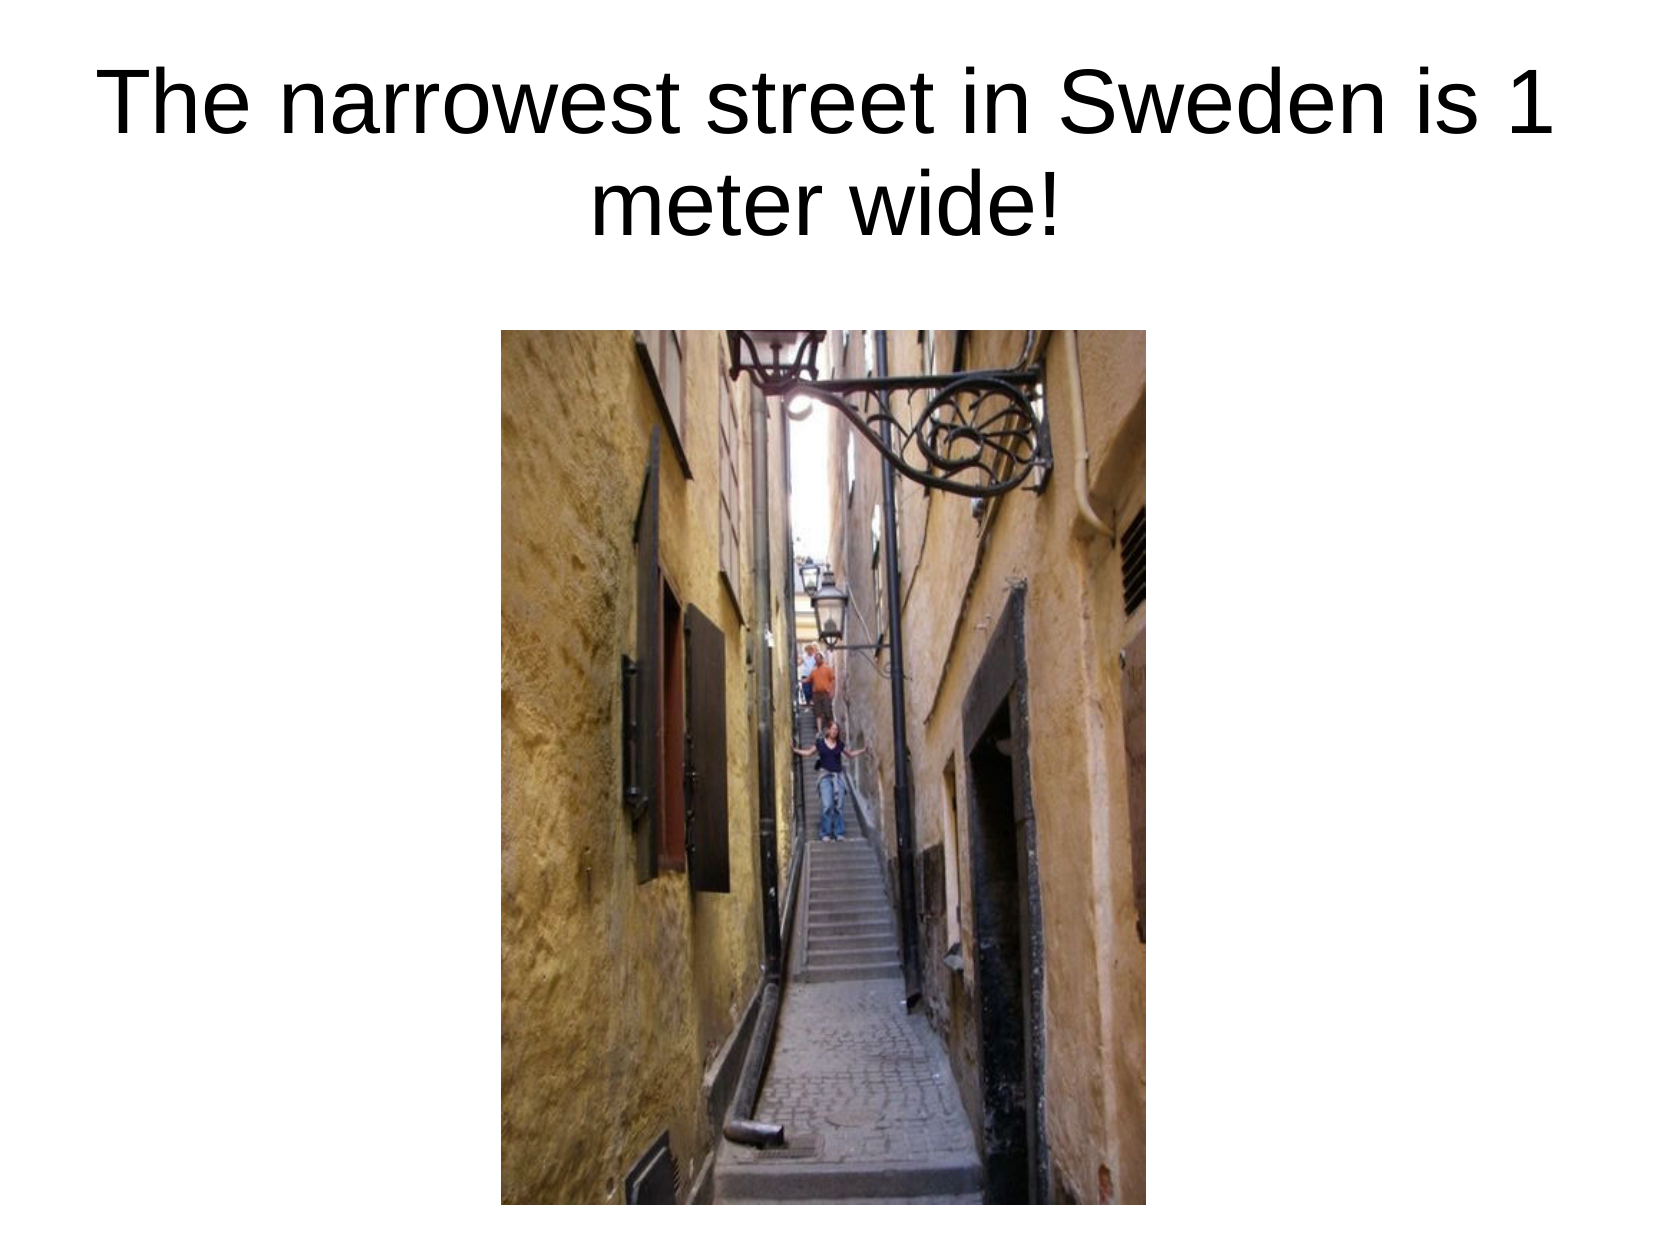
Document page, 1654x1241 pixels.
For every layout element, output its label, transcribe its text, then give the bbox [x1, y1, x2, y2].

title The narrowest street in Sweden is 1 meter wide! [82, 49, 1571, 257]
picture [501, 330, 1146, 1205]
